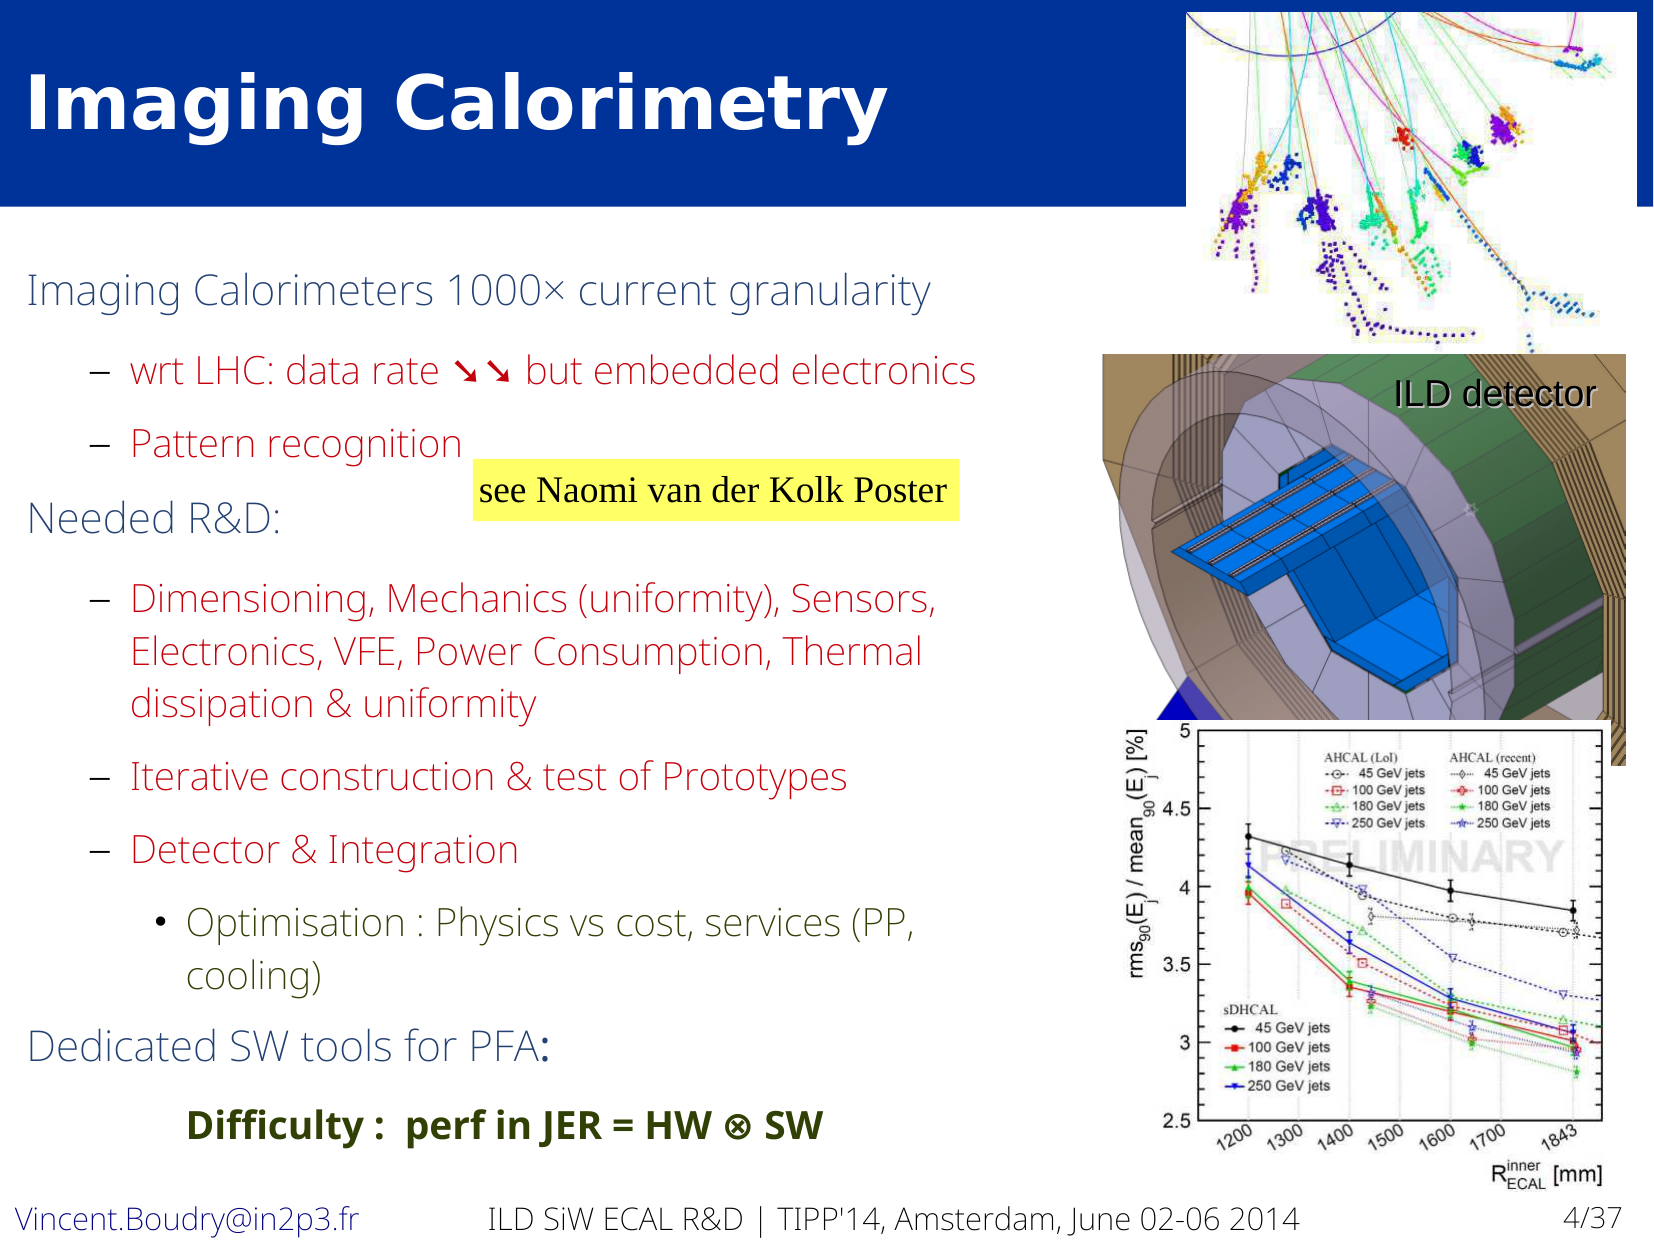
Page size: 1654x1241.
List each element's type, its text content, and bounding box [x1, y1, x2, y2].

list Imaging Calorimeters 1000× current granularity wrt LHC: data rate ➘➘ but embedded electronics Pattern recognition Needed R&D: Dimensioning, Mechanics (uniformity), Sensors, Electronics, VFE, Power Consumption, Thermal dissipation & uniformity Iterative construction & test of Prototypes Detector & Integration Optimisation : Physics vs cost, services (PP, cooling) Dedicated SW tools for PFA: Difficulty : perf in JER = HW ⊗ SW [26, 260, 1011, 1172]
text_box ILD detector [1378, 365, 1613, 422]
text_box see Naomi van der Kolk Poster [472, 458, 960, 522]
title Imaging Calorimetry [24, 17, 1186, 191]
picture [1048, 12, 1637, 1192]
